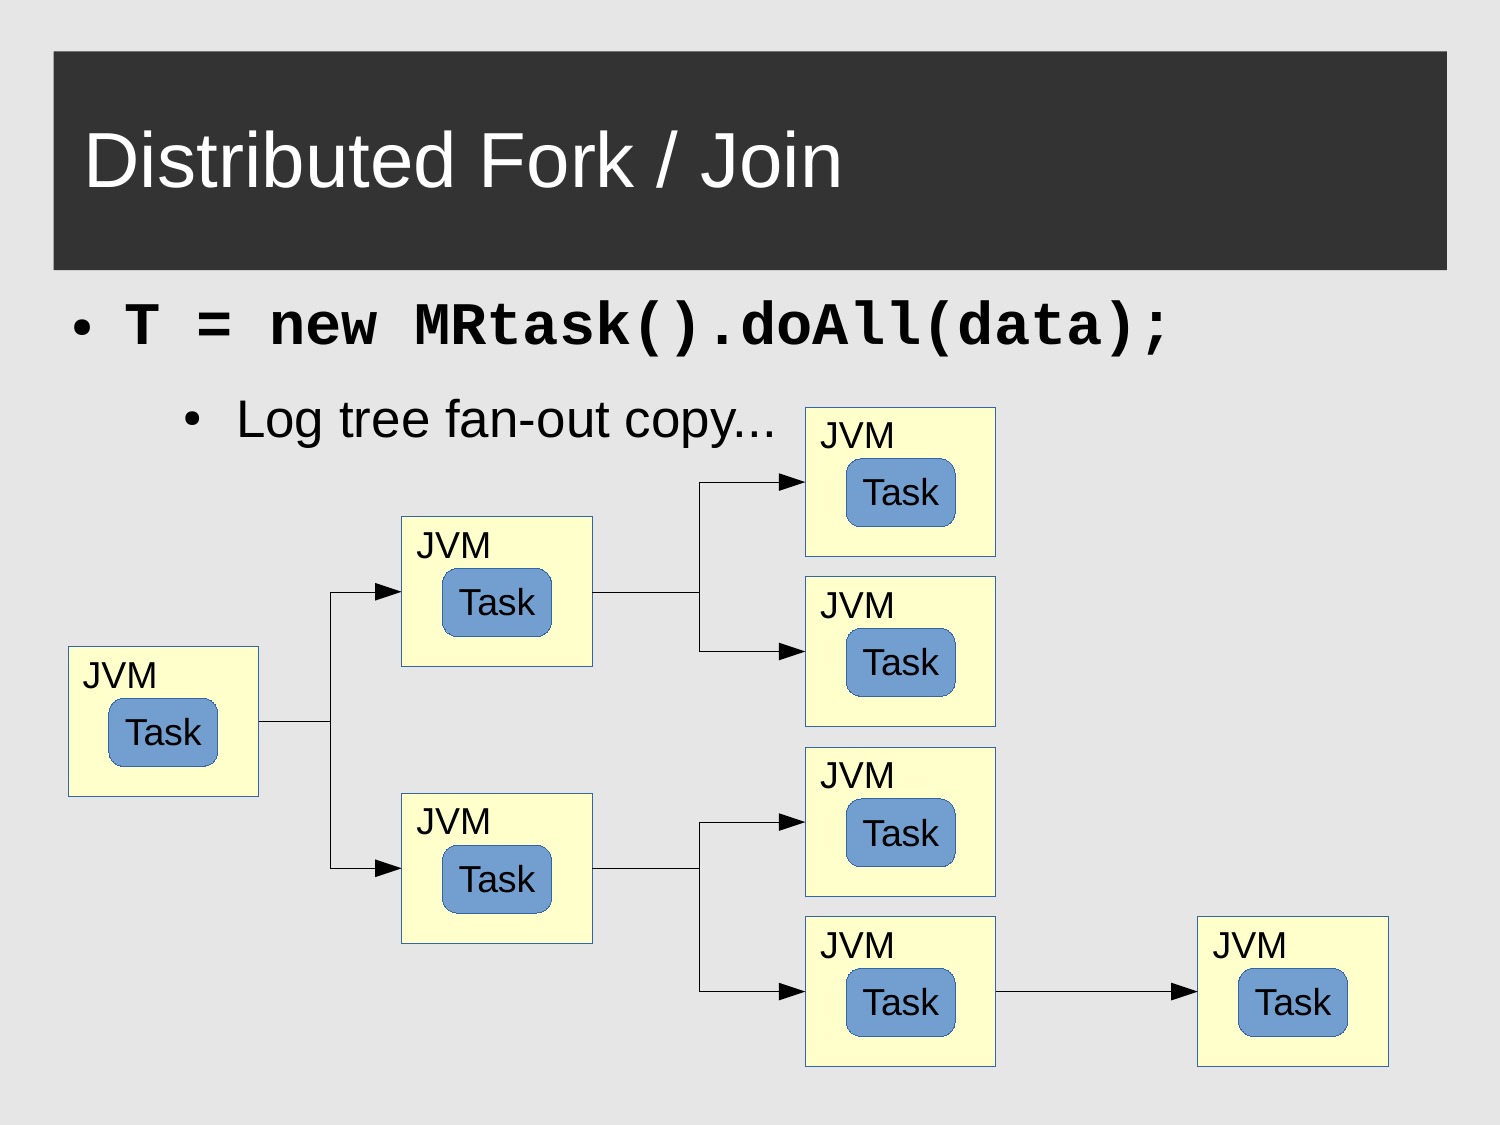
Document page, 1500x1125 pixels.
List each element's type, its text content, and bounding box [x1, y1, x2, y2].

text_box JVM [805, 407, 942, 464]
text_box JVM [805, 747, 942, 805]
text_box JVM [68, 646, 205, 704]
text_box [805, 916, 996, 1067]
list T = new MRtask().doAll(data); Log tree fan-out copy... [53, 294, 1447, 991]
text_box [805, 747, 996, 897]
text_box JVM [805, 576, 942, 634]
text_box [805, 407, 996, 557]
text_box Task [442, 845, 552, 914]
text_box Task [442, 568, 552, 637]
text_box [1197, 916, 1389, 1067]
text_box Task [846, 968, 956, 1037]
text_box [68, 646, 259, 797]
text_box Task [108, 698, 218, 767]
text_box Task [846, 458, 956, 527]
text_box Task [1238, 968, 1348, 1037]
title Distributed Fork / Join [53, 51, 1447, 271]
text_box JVM [401, 516, 538, 574]
text_box JVM [1197, 916, 1334, 974]
text_box [401, 793, 593, 944]
text_box JVM [805, 916, 942, 974]
text_box Task [846, 798, 956, 867]
text_box JVM [401, 793, 538, 851]
text_box Task [846, 628, 956, 697]
text_box [401, 516, 593, 667]
text_box [805, 576, 996, 727]
